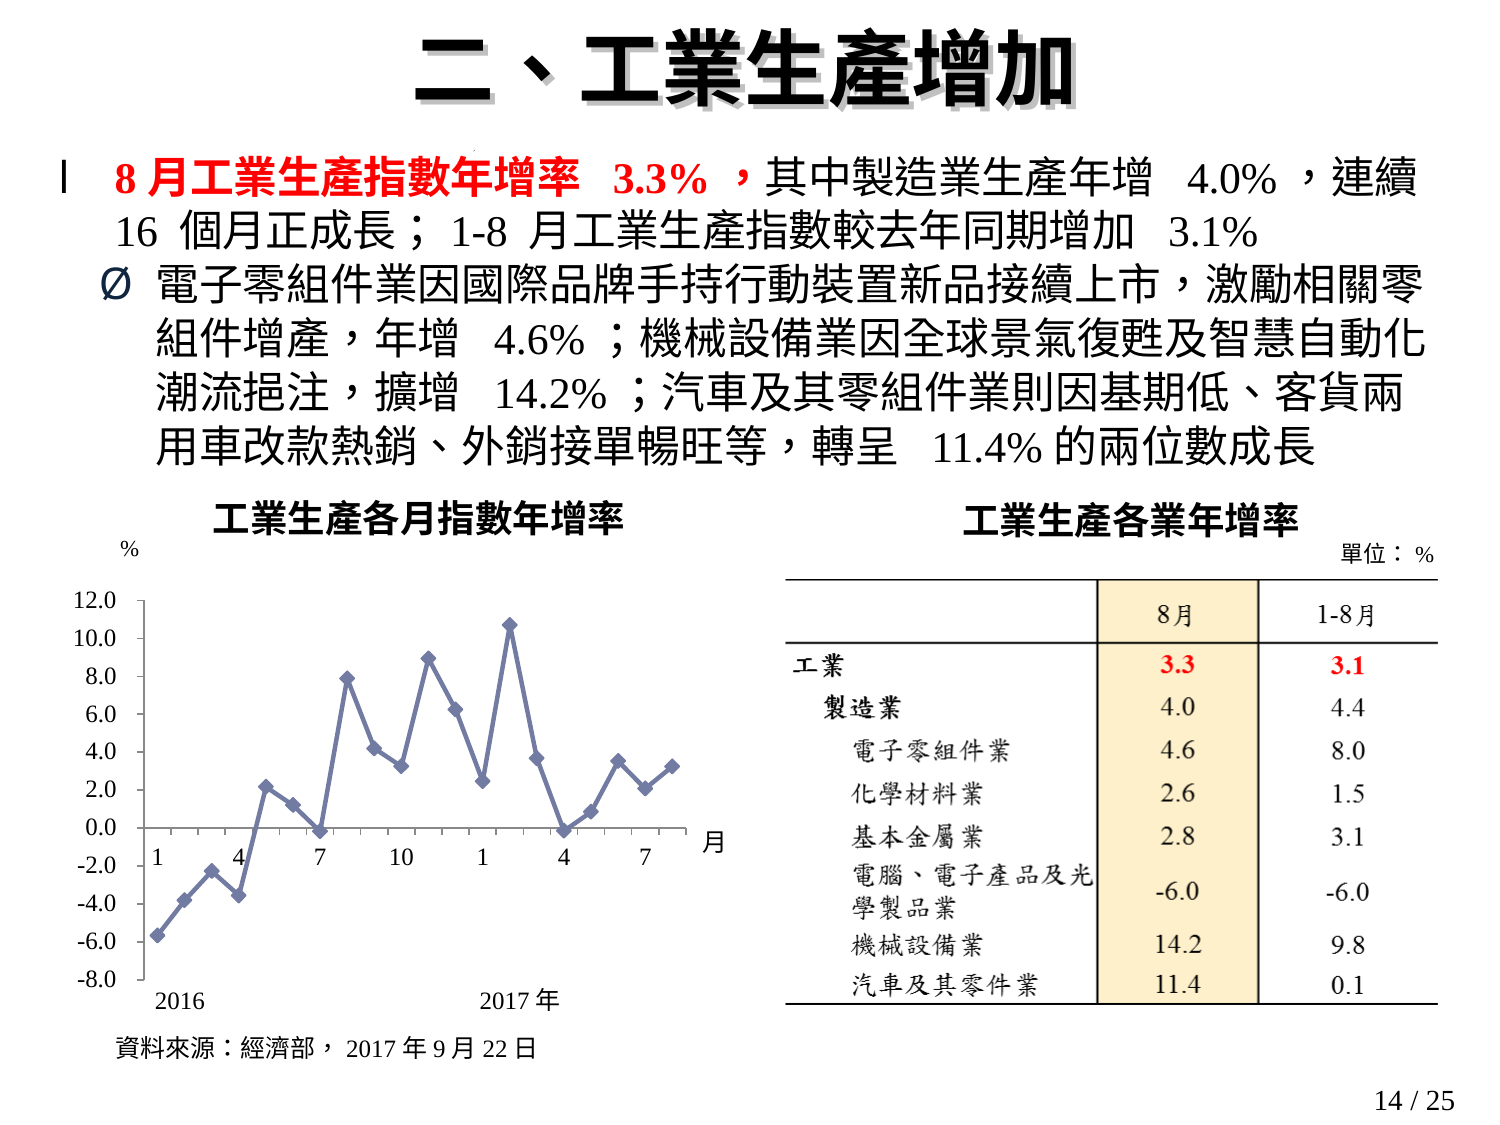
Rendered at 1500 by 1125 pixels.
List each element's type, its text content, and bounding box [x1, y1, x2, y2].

text_box 月 [709, 819, 745, 861]
text_box % [105, 525, 173, 575]
picture [59, 576, 709, 1004]
text_box 工業生產各業年增率 [825, 489, 1437, 551]
picture [785, 579, 1438, 1016]
text_box 8月工業生產指數年增率 3.3%，其中製造業生產年增 4.0%，連續 16 個月正成長；1-8 月工業生產指數較去年同期增加 3.1% 電子零組件業因國際品牌手持行動裝置新品接續上市，激勵相關零 組件增產，年增 4.6%；機械設備業因全球景氣復甦及智慧自動化 潮流挹注，擴增 14.2%；汽車及其零組件業則因基期低、客貨兩 用車改款熱銷、外銷接單暢旺等，轉呈 11.4%的兩位數成長 [0, 150, 1470, 490]
text_box 資料來源：經濟部，2017年9月22日 [100, 1026, 656, 1069]
text_box 單位：% [1305, 532, 1470, 576]
text_box 二、工業生產增加 [0, 3, 1500, 117]
text_box 2016 2017年 [139, 1004, 645, 1023]
text_box 工業生產各月指數年增率 [183, 487, 656, 549]
